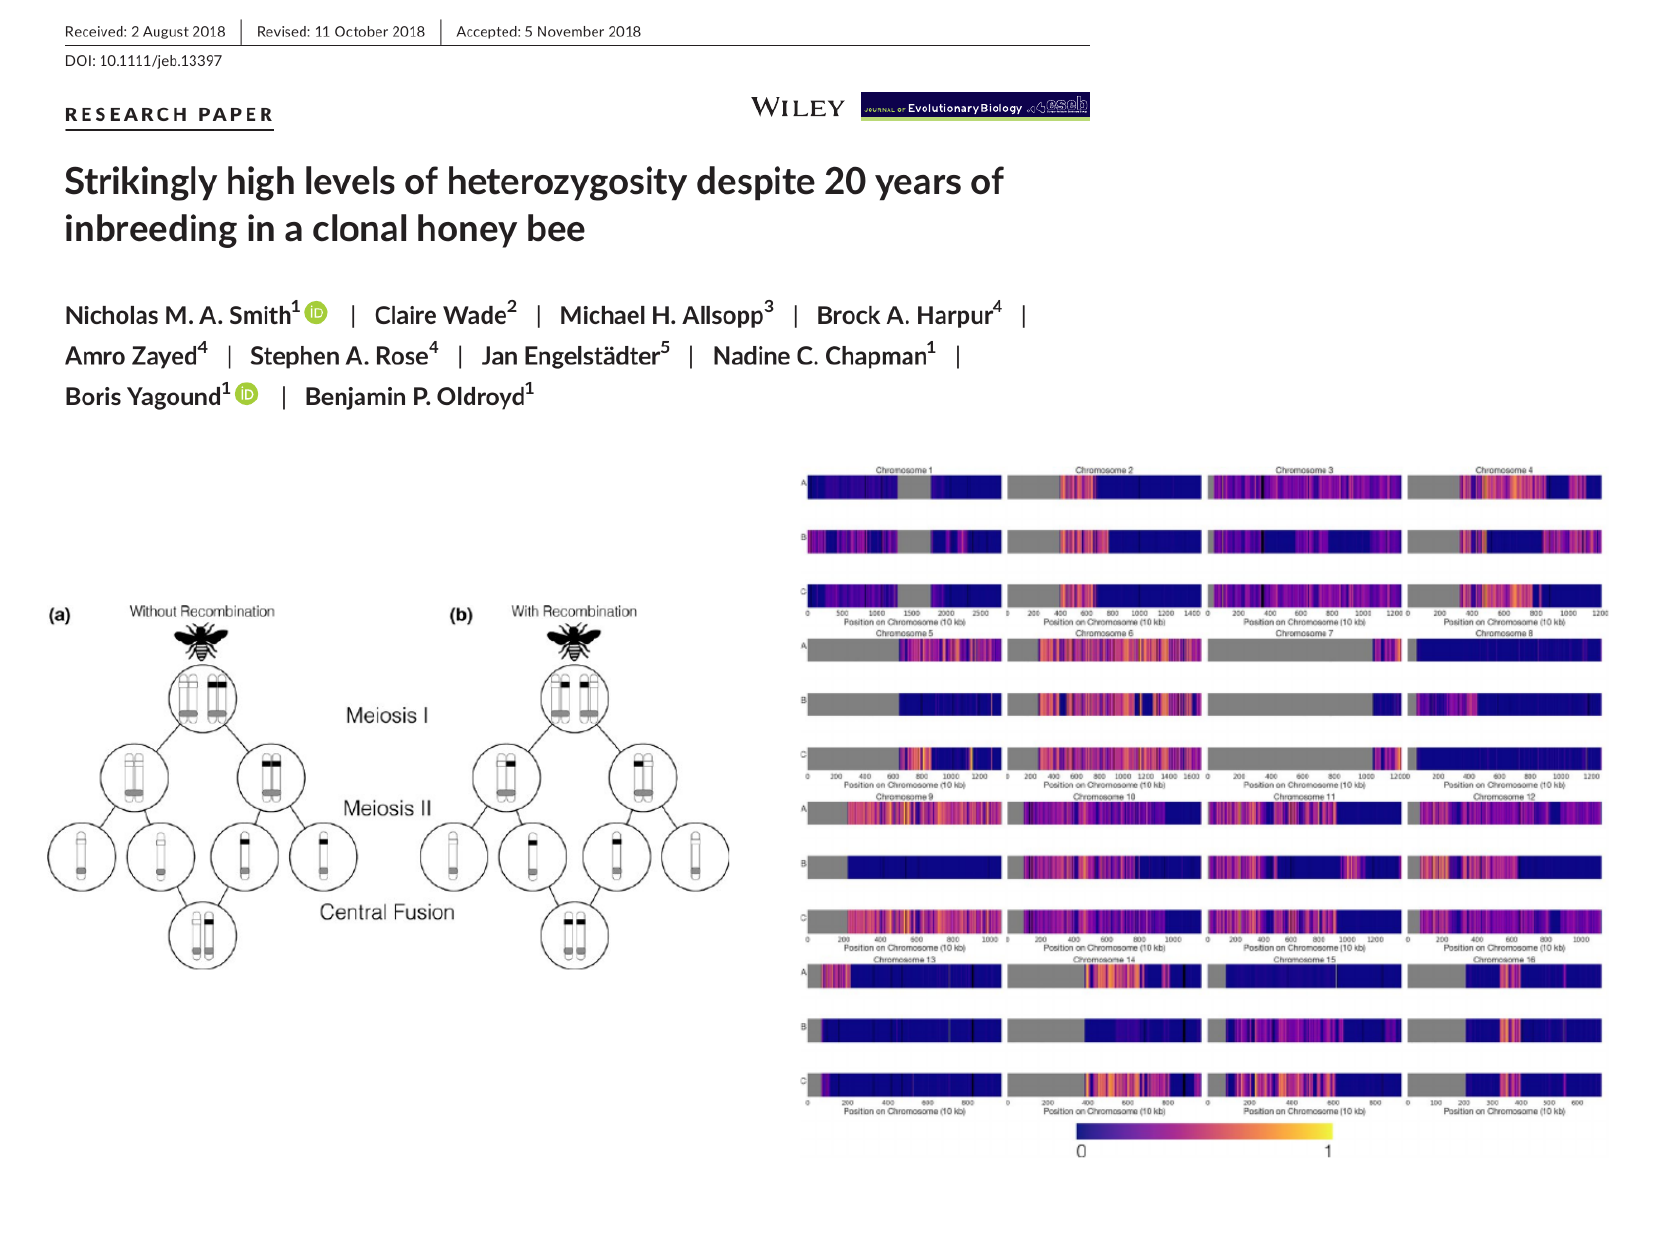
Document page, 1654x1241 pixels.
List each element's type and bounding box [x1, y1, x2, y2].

picture [0, 577, 769, 981]
picture [11, 0, 1108, 438]
picture [779, 458, 1640, 1170]
